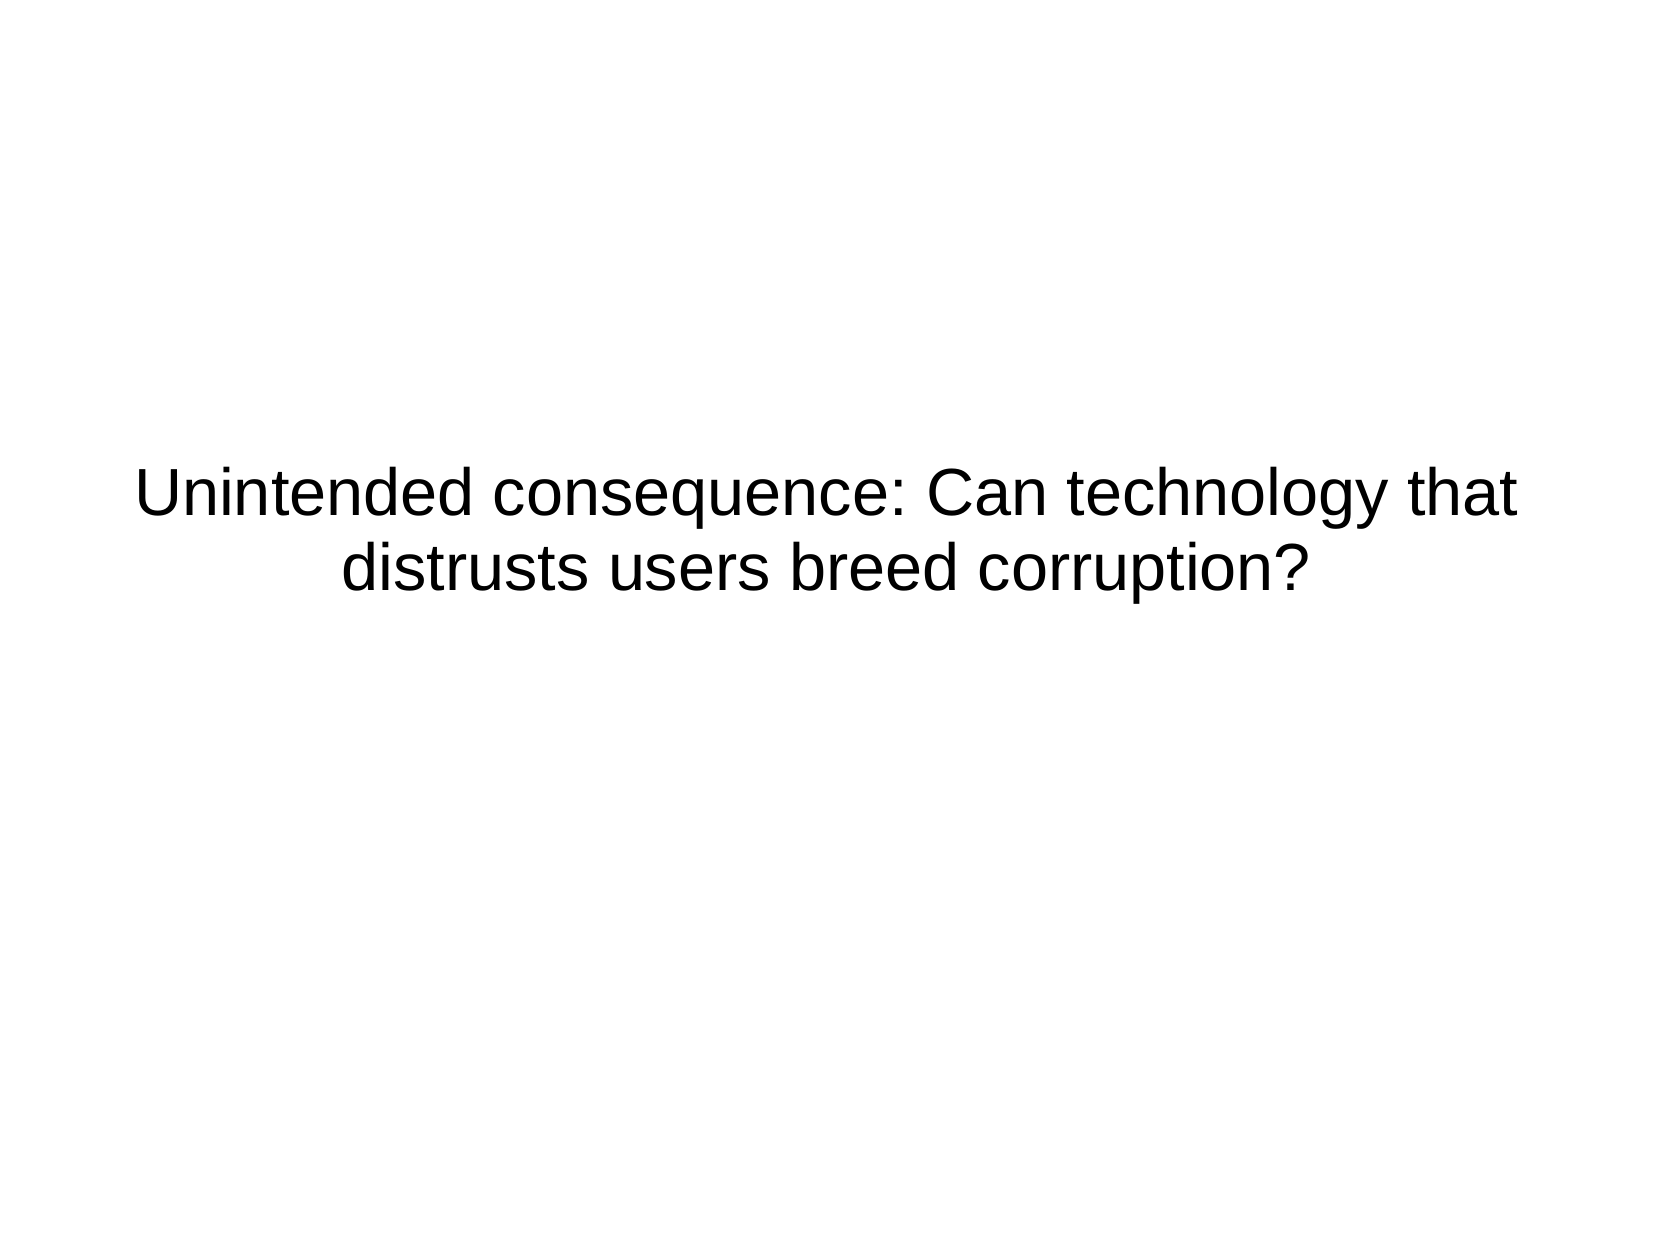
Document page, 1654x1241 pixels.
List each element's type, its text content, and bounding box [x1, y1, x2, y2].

subtitle Unintended consequence: Can technology that distrusts users breed corruption? [82, 49, 1571, 1010]
